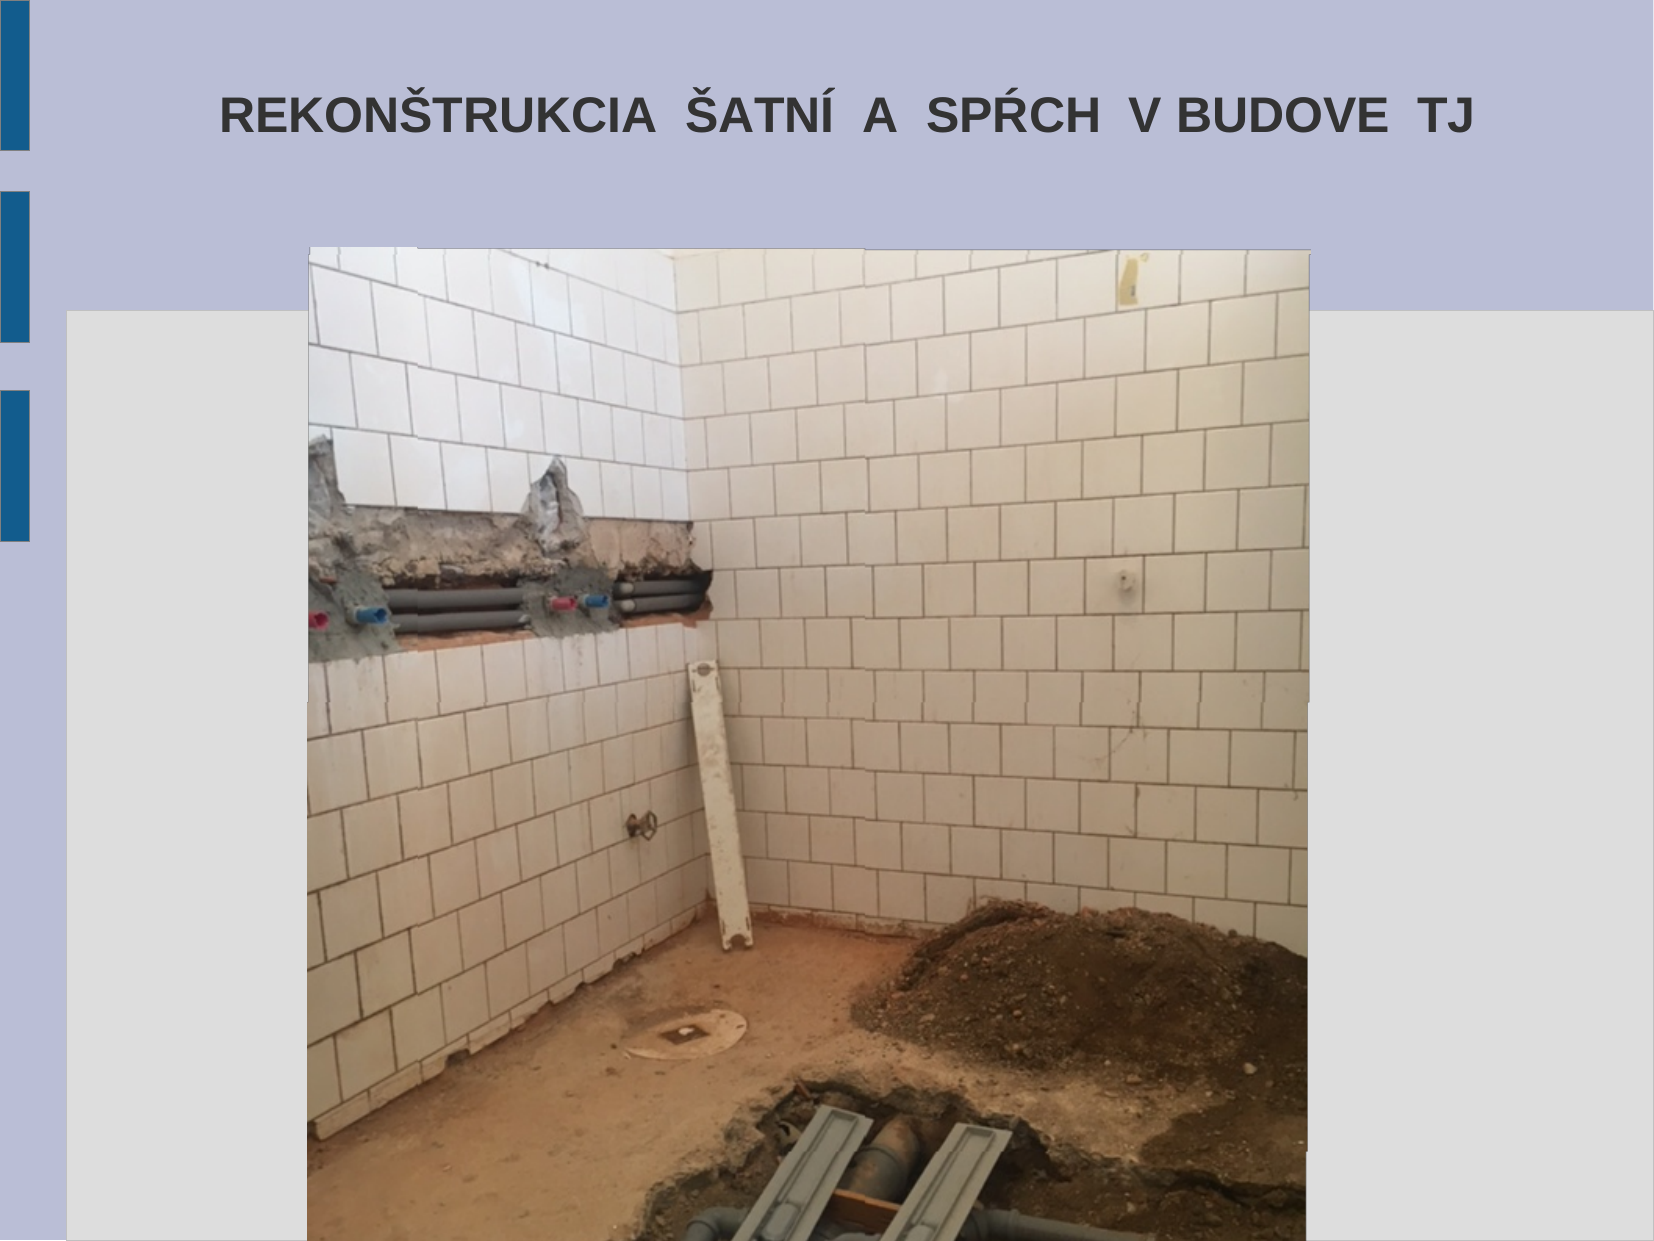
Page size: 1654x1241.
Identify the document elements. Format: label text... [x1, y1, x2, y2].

picture [307, 248, 1311, 1241]
title REKONŠTRUKCIA ŠATNÍ A SPŔCH V BUDOVE TJ [141, 47, 1554, 184]
